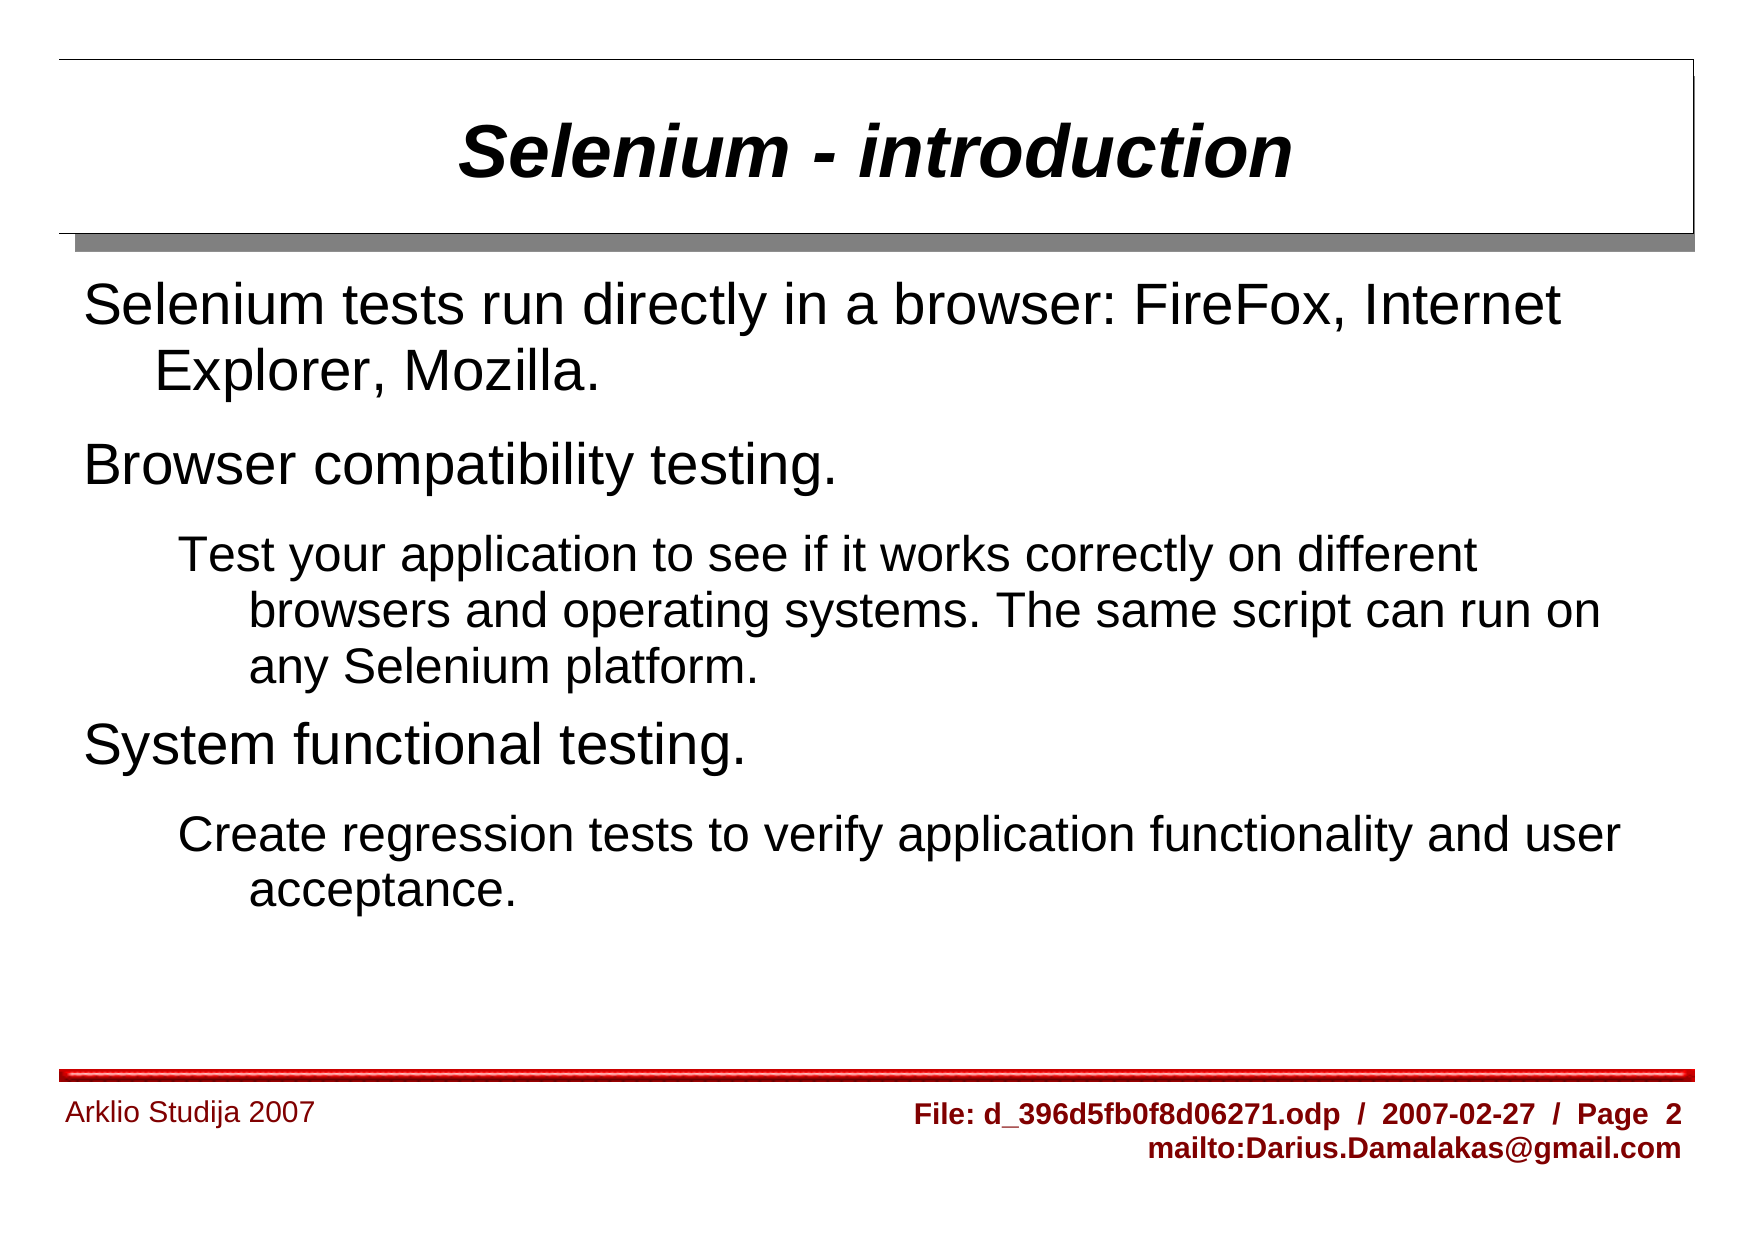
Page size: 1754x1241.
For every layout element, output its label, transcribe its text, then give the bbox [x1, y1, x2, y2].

title Selenium - introduction [59, 59, 1695, 244]
picture [59, 1069, 1695, 1082]
list Selenium tests run directly in a browser: FireFox, Internet Explorer, Mozilla. Browser compatibility testing. Test your application to see if it works correctly on different browsers and operating systems. The same script can run on any Selenium platform. System functional testing. Create regression tests to verify application functionality and user acceptance. [71, 272, 1695, 1055]
